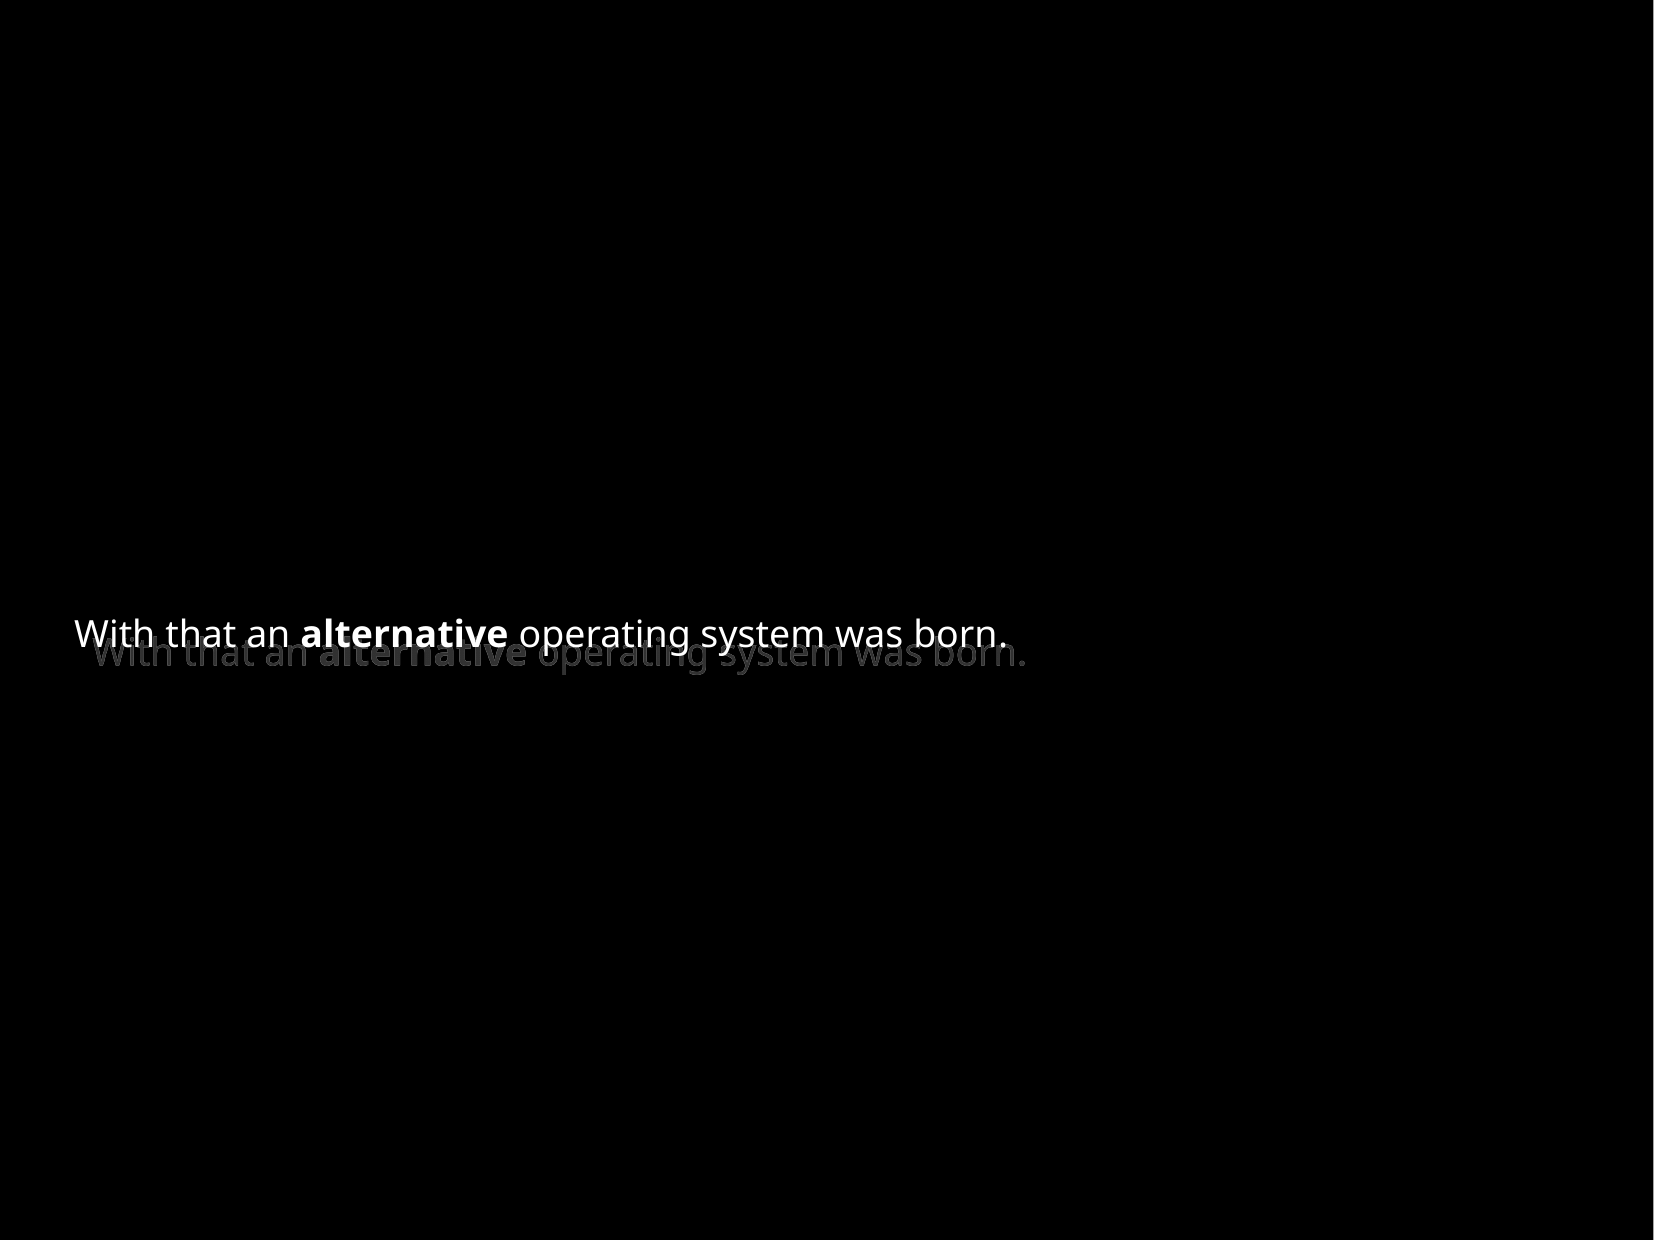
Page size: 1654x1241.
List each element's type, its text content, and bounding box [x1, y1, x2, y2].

text_box With that an alternative operating system was born. [59, 600, 1064, 673]
